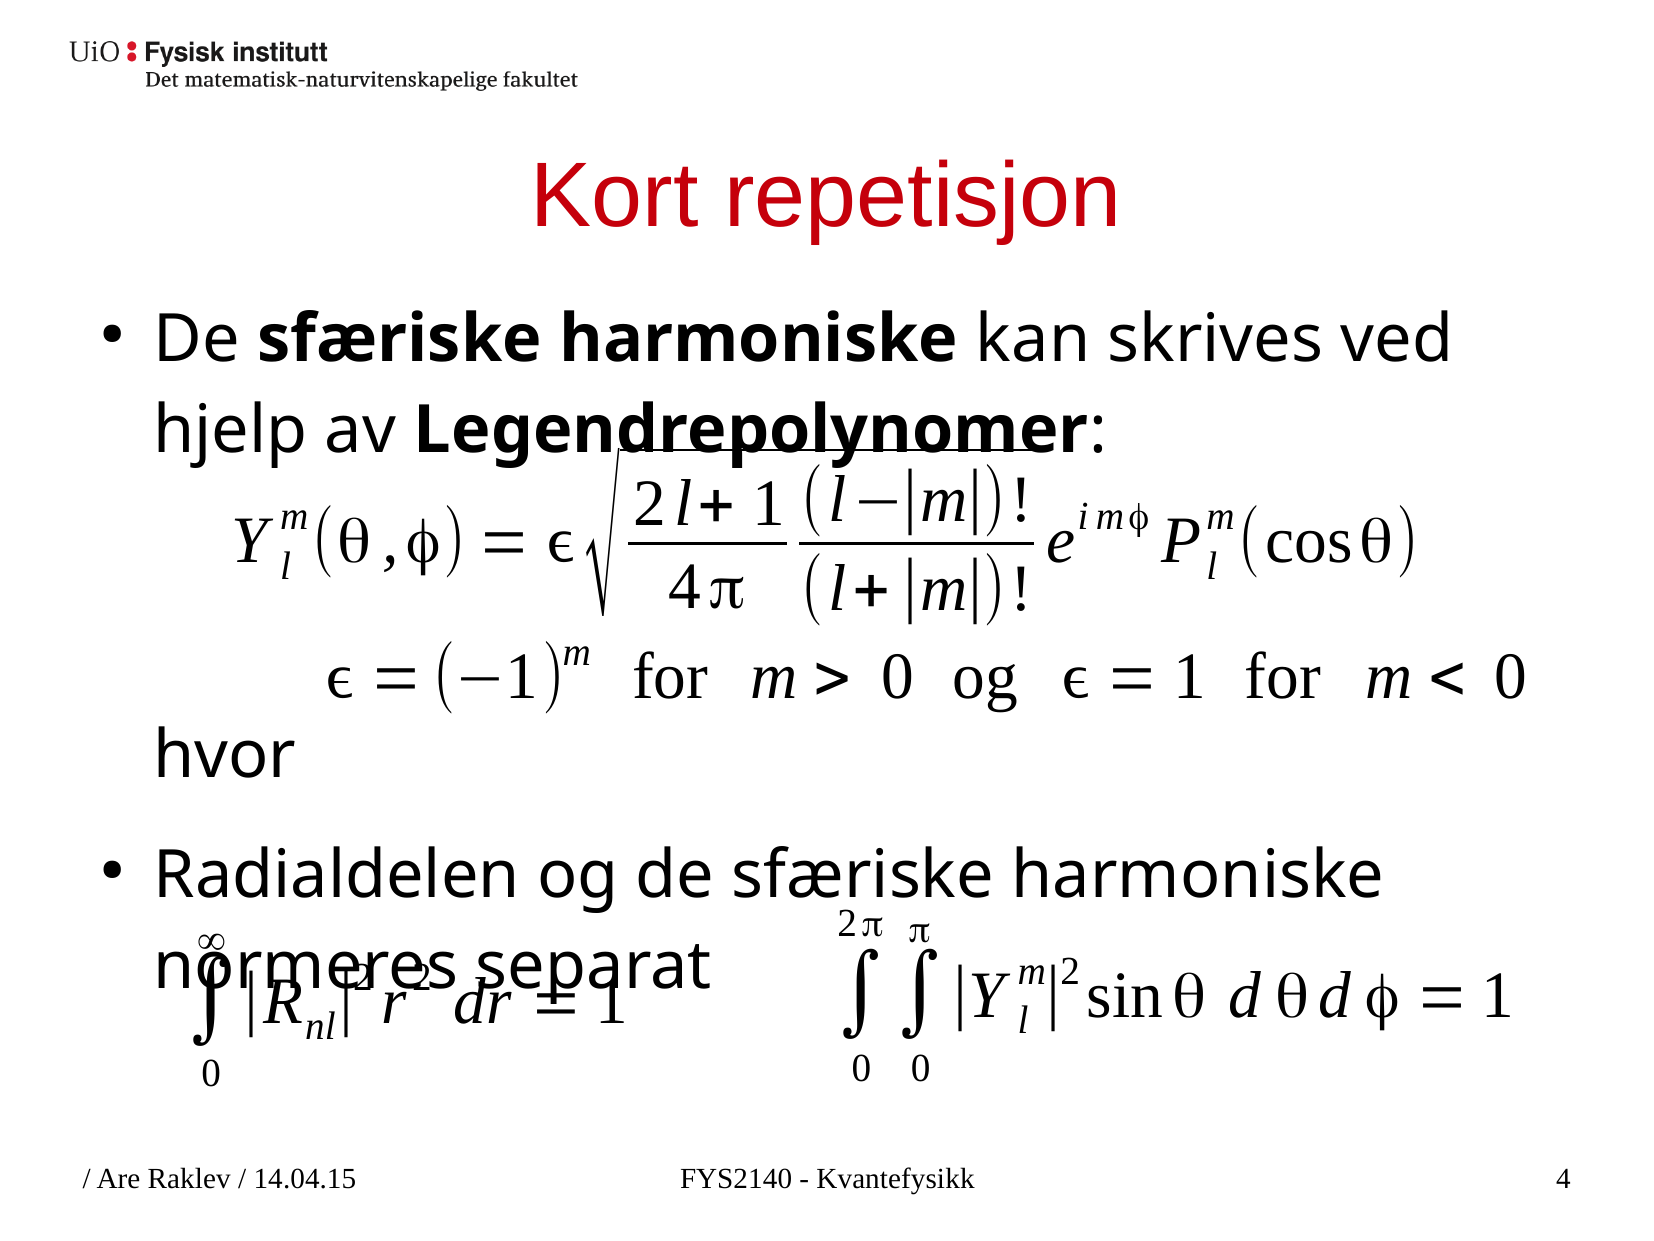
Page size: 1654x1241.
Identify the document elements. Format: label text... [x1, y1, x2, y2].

chart [225, 444, 1534, 718]
chart [827, 901, 1521, 1090]
title Kort repetisjon [82, 90, 1571, 290]
list De sfæriske harmoniske kan skrives ved hjelp av Legendrepolynomer: hvor Radialdelen og de sfæriske harmoniske normeres separat [82, 290, 1576, 1094]
chart [177, 930, 635, 1096]
picture [68, 37, 581, 93]
